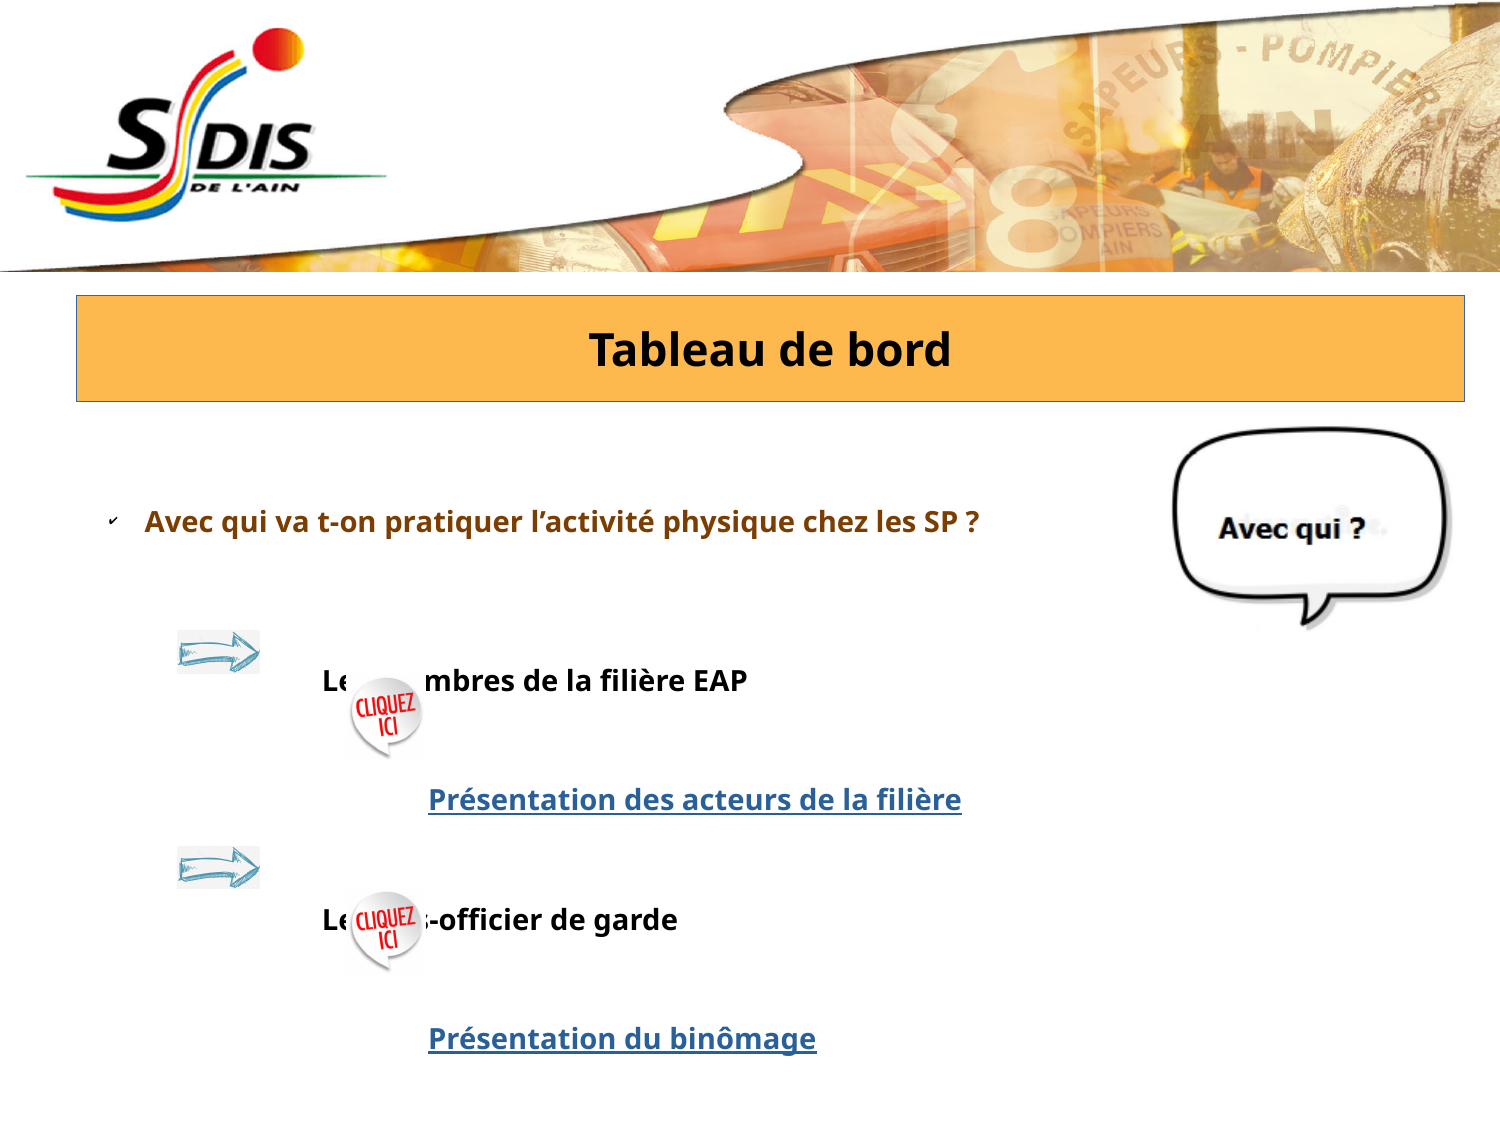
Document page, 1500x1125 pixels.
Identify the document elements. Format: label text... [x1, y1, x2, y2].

picture [346, 888, 426, 974]
picture [177, 630, 260, 674]
picture [0, 0, 1500, 272]
picture [346, 674, 426, 761]
text_box Avec qui va t-on pratiquer l’activité physique chez les SP ? Les membres de la filière EAP Présentation des acteurs de la filière Le sous-officier de garde Présentation du binômage [94, 454, 1418, 1110]
text_box Tableau de bord [76, 295, 1465, 402]
picture [177, 846, 260, 889]
picture [1133, 413, 1465, 638]
